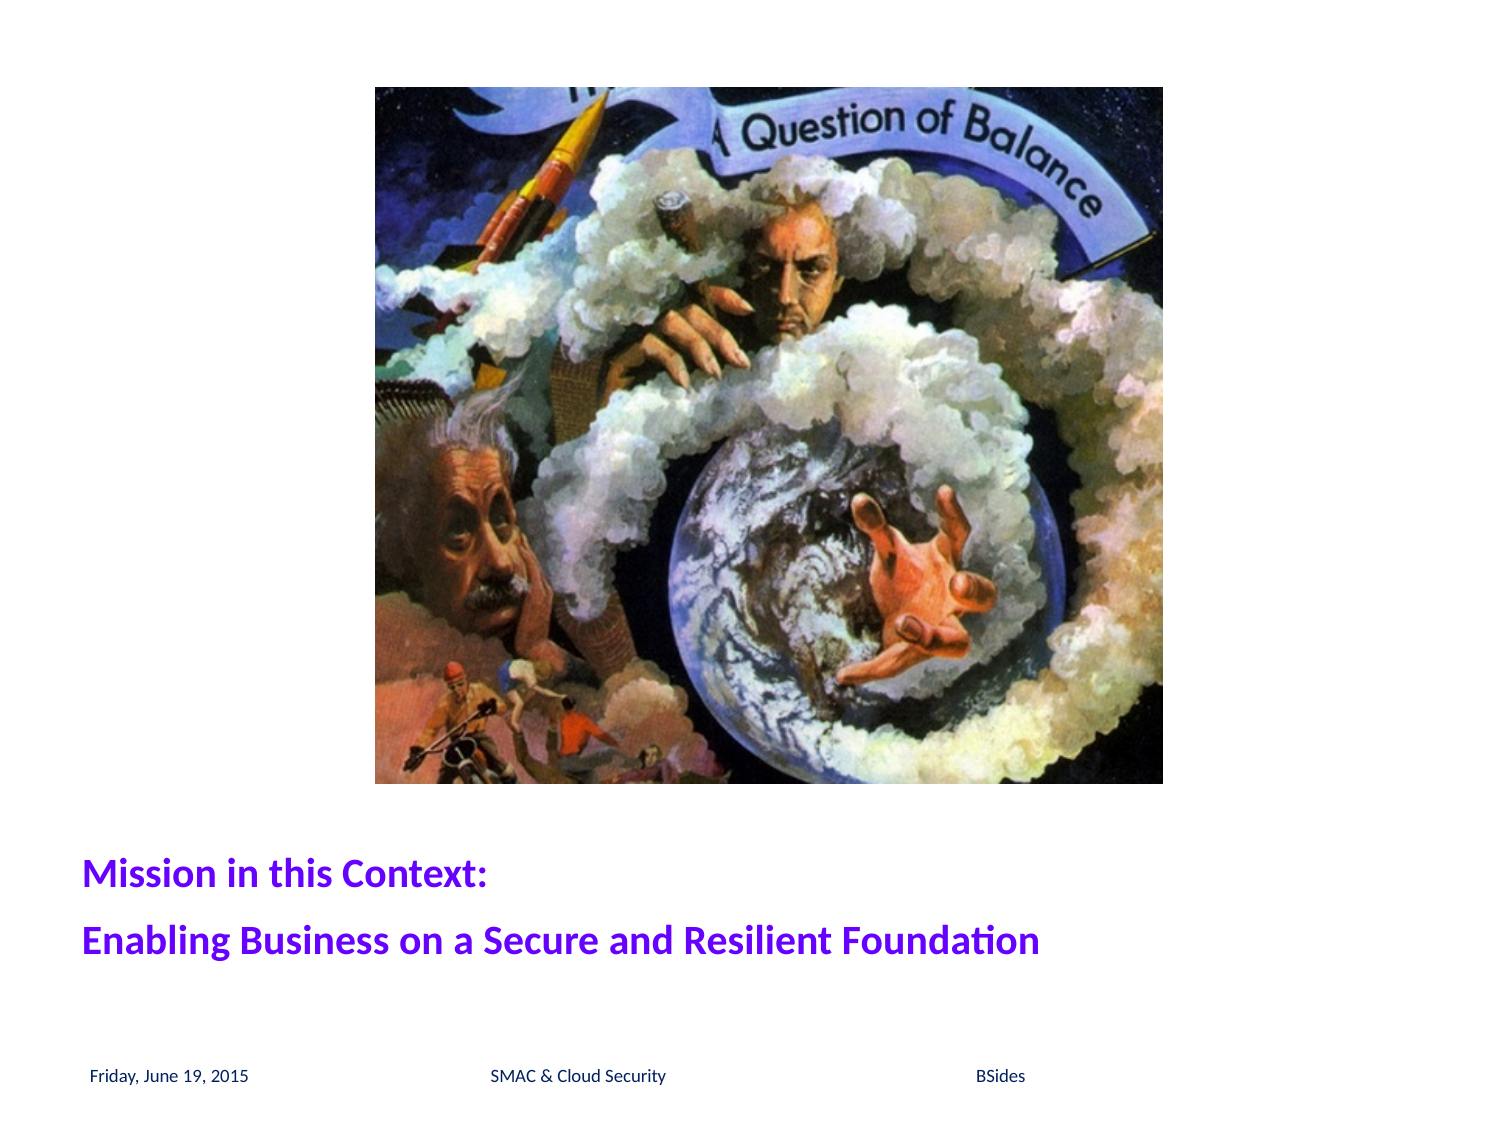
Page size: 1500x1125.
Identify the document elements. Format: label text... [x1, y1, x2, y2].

text_box Mission in this Context: Enabling Business on a Secure and Resilient Foundation [67, 838, 1476, 996]
text_box Friday, June 19, 2015 SMAC & Cloud Security BSides [74, 1042, 1395, 1103]
picture [375, 87, 1163, 784]
